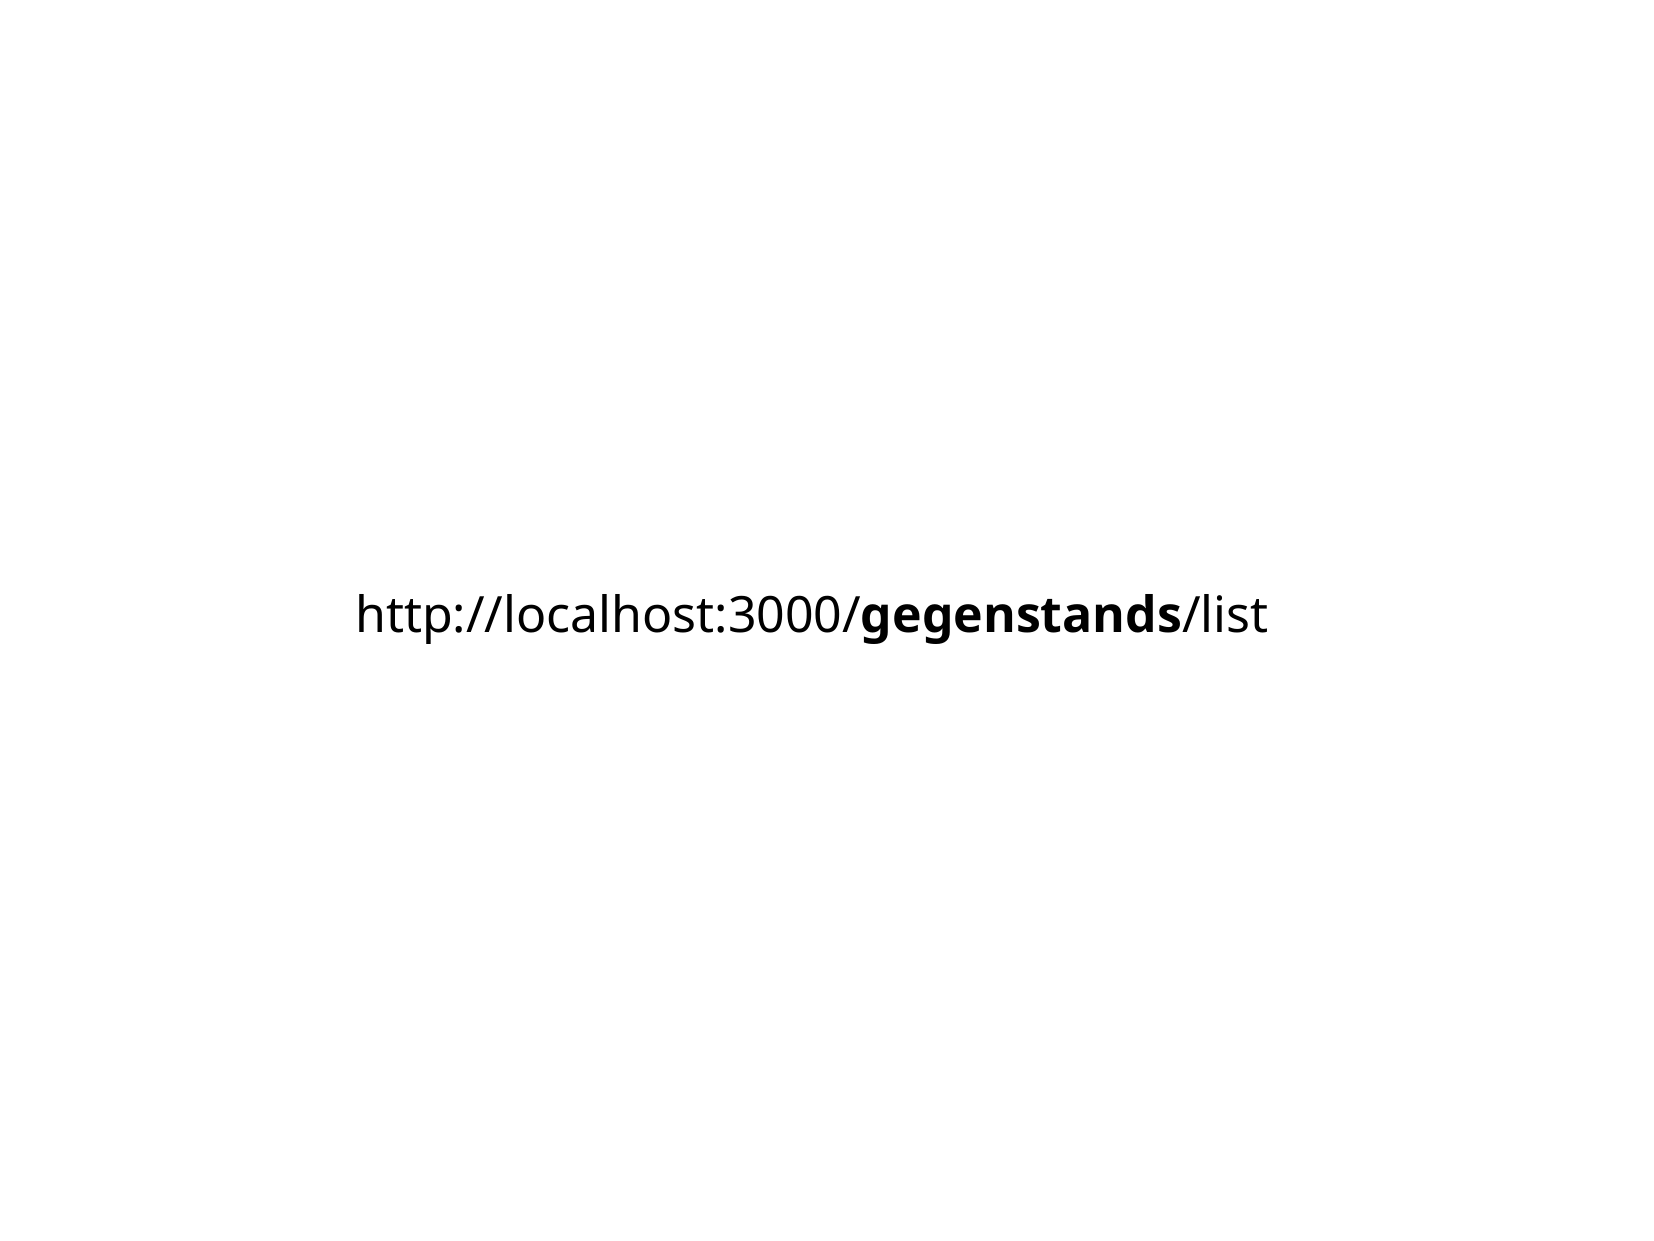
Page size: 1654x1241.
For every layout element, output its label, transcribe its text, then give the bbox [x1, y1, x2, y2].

text_box http://localhost:3000/gegenstands/list [340, 571, 1247, 646]
